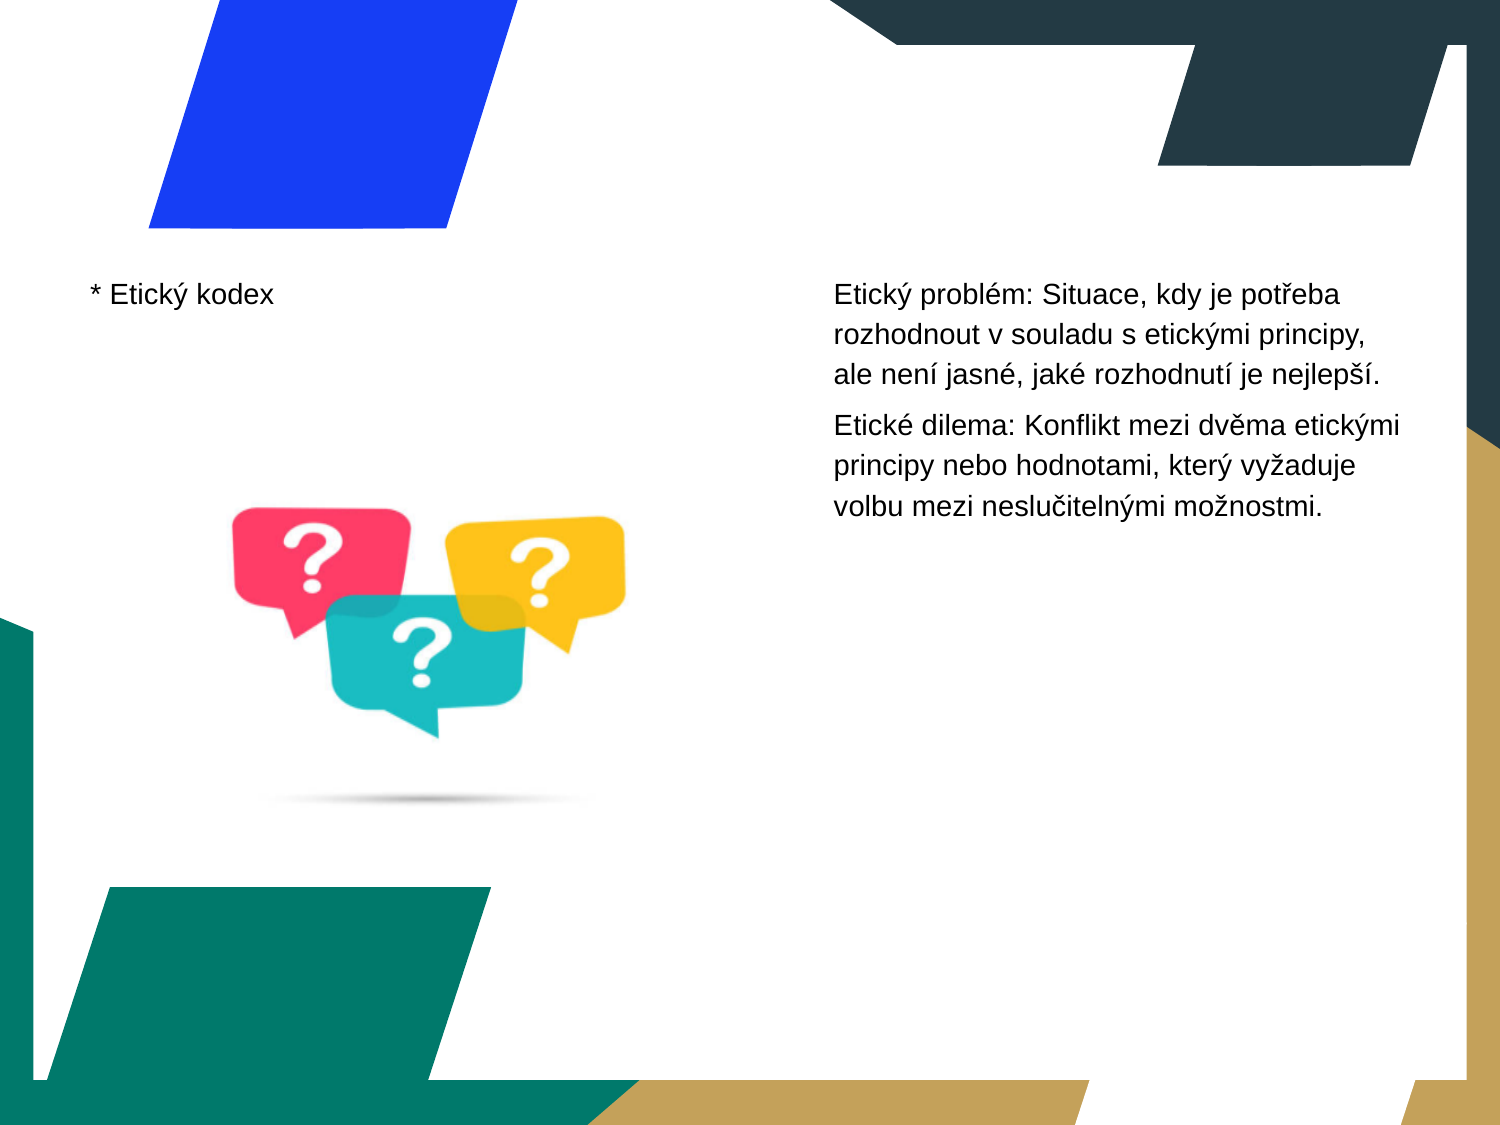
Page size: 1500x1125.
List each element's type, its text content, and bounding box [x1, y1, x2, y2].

list * Etický kodex [75, 262, 738, 1005]
list Etický problém: Situace, kdy je potřeba rozhodnout v souladu s etickými principy, ale není jasné, jaké rozhodnutí je nejlepší. Etické dilema: Konflikt mezi dvěma etickými principy nebo hodnotami, který vyžaduje volbu mezi neslučitelnými možnostmi. [762, 262, 1425, 1005]
title [75, 45, 1425, 233]
picture [112, 385, 739, 882]
